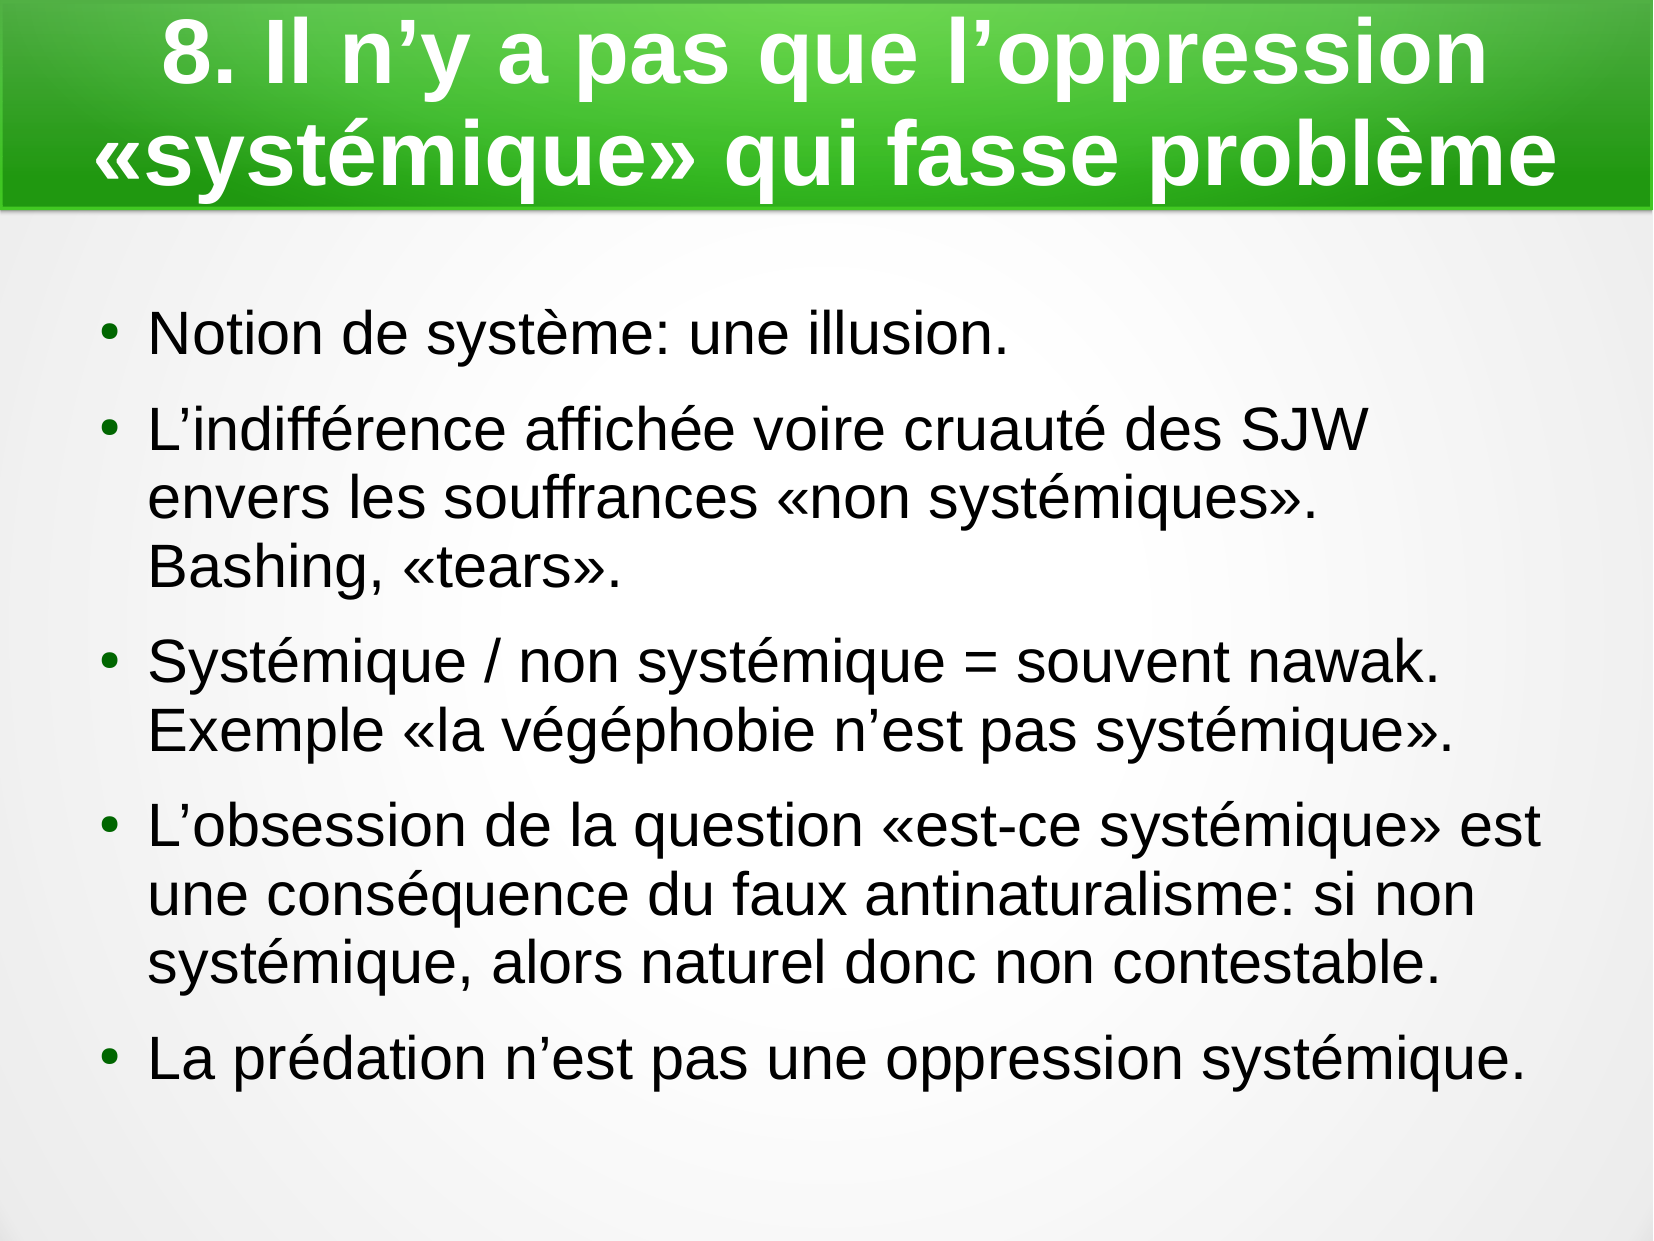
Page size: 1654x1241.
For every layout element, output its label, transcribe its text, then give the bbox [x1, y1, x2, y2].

list Notion de système: une illusion. L’indifférence affichée voire cruauté des SJW envers les souffrances «non systémiques». Bashing, «tears». Systémique / non systémique = souvent nawak. Exemple «la végéphobie n’est pas systémique». L’obsession de la question «est-ce systémique» est une conséquence du faux antinaturalisme: si non systémique, alors naturel donc non contestable. La prédation n’est pas une oppression systémique. [82, 299, 1571, 1156]
title 8. Il n’y a pas que l’oppression «systémique» qui fasse problème [82, 0, 1571, 221]
